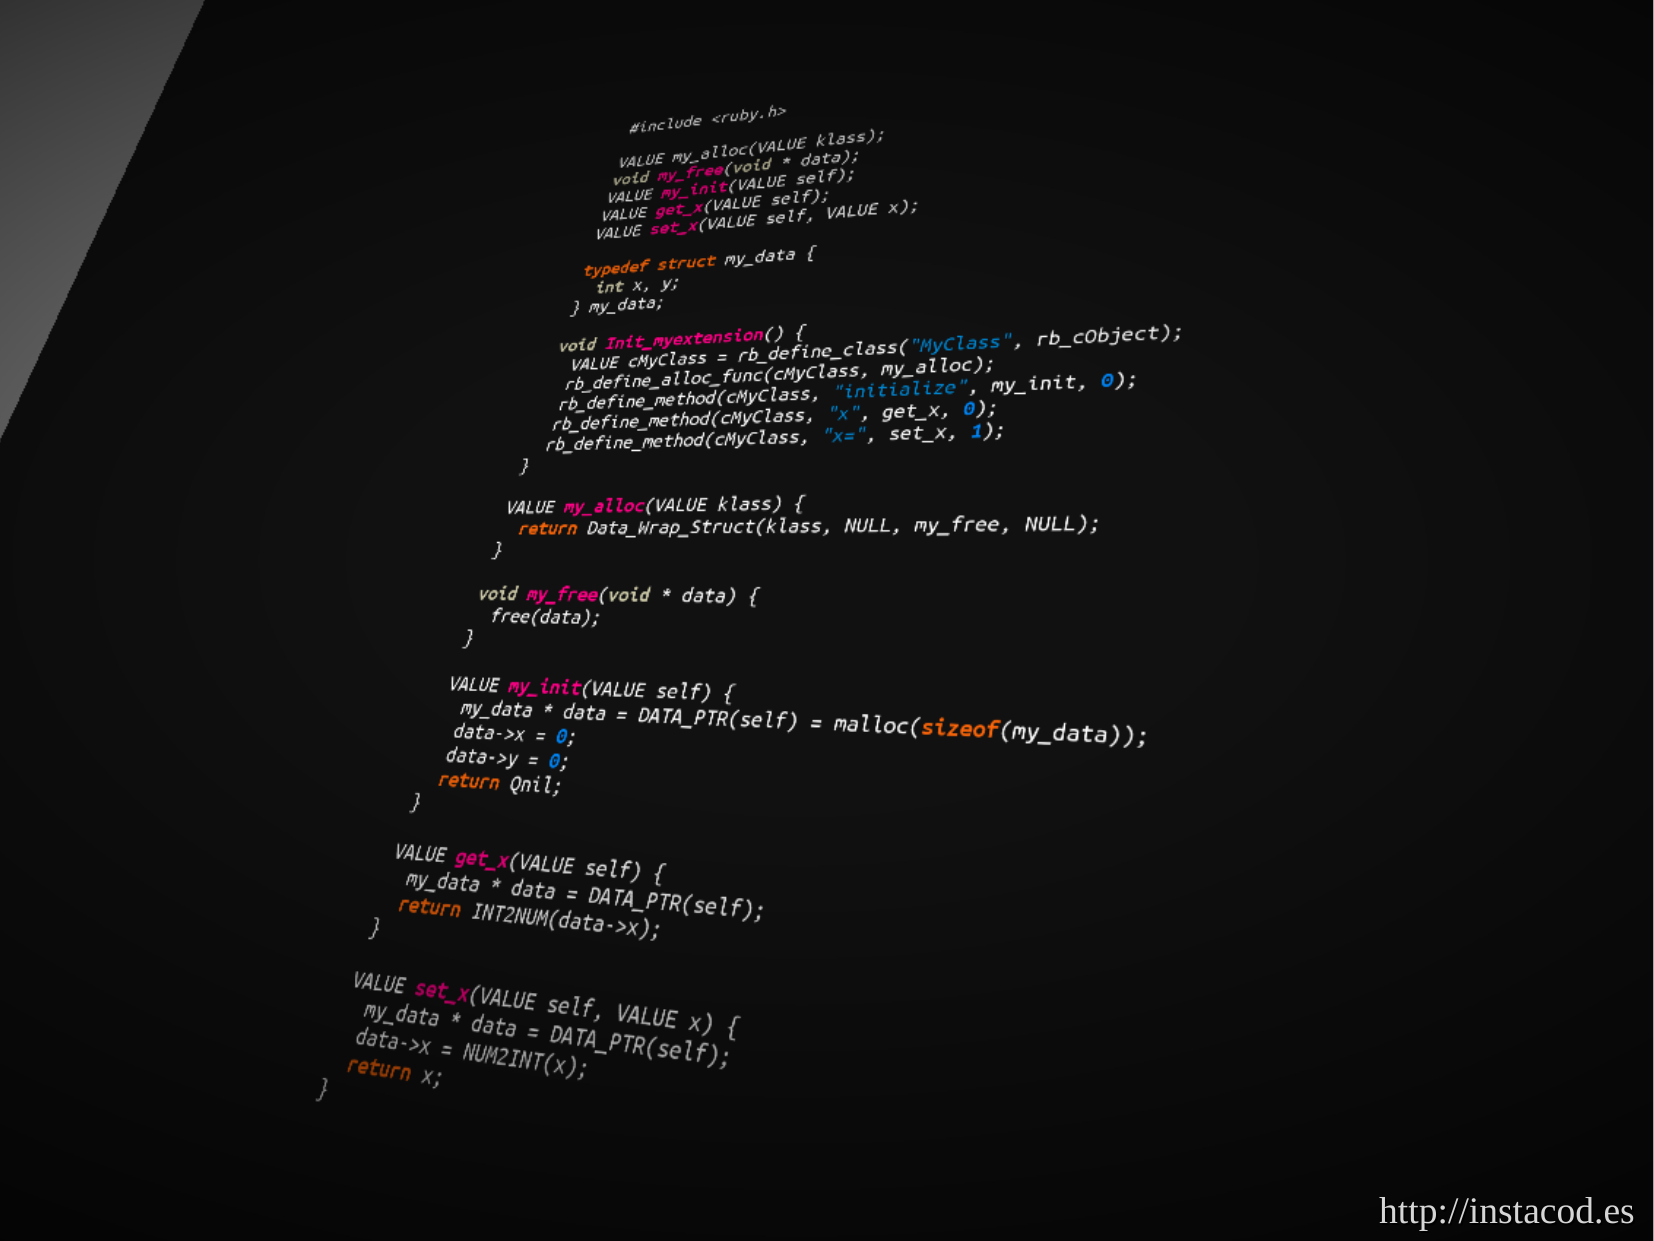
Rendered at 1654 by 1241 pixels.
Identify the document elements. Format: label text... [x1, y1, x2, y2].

picture [0, 0, 1654, 1241]
text_box http://instacod.es [1364, 1182, 1651, 1241]
